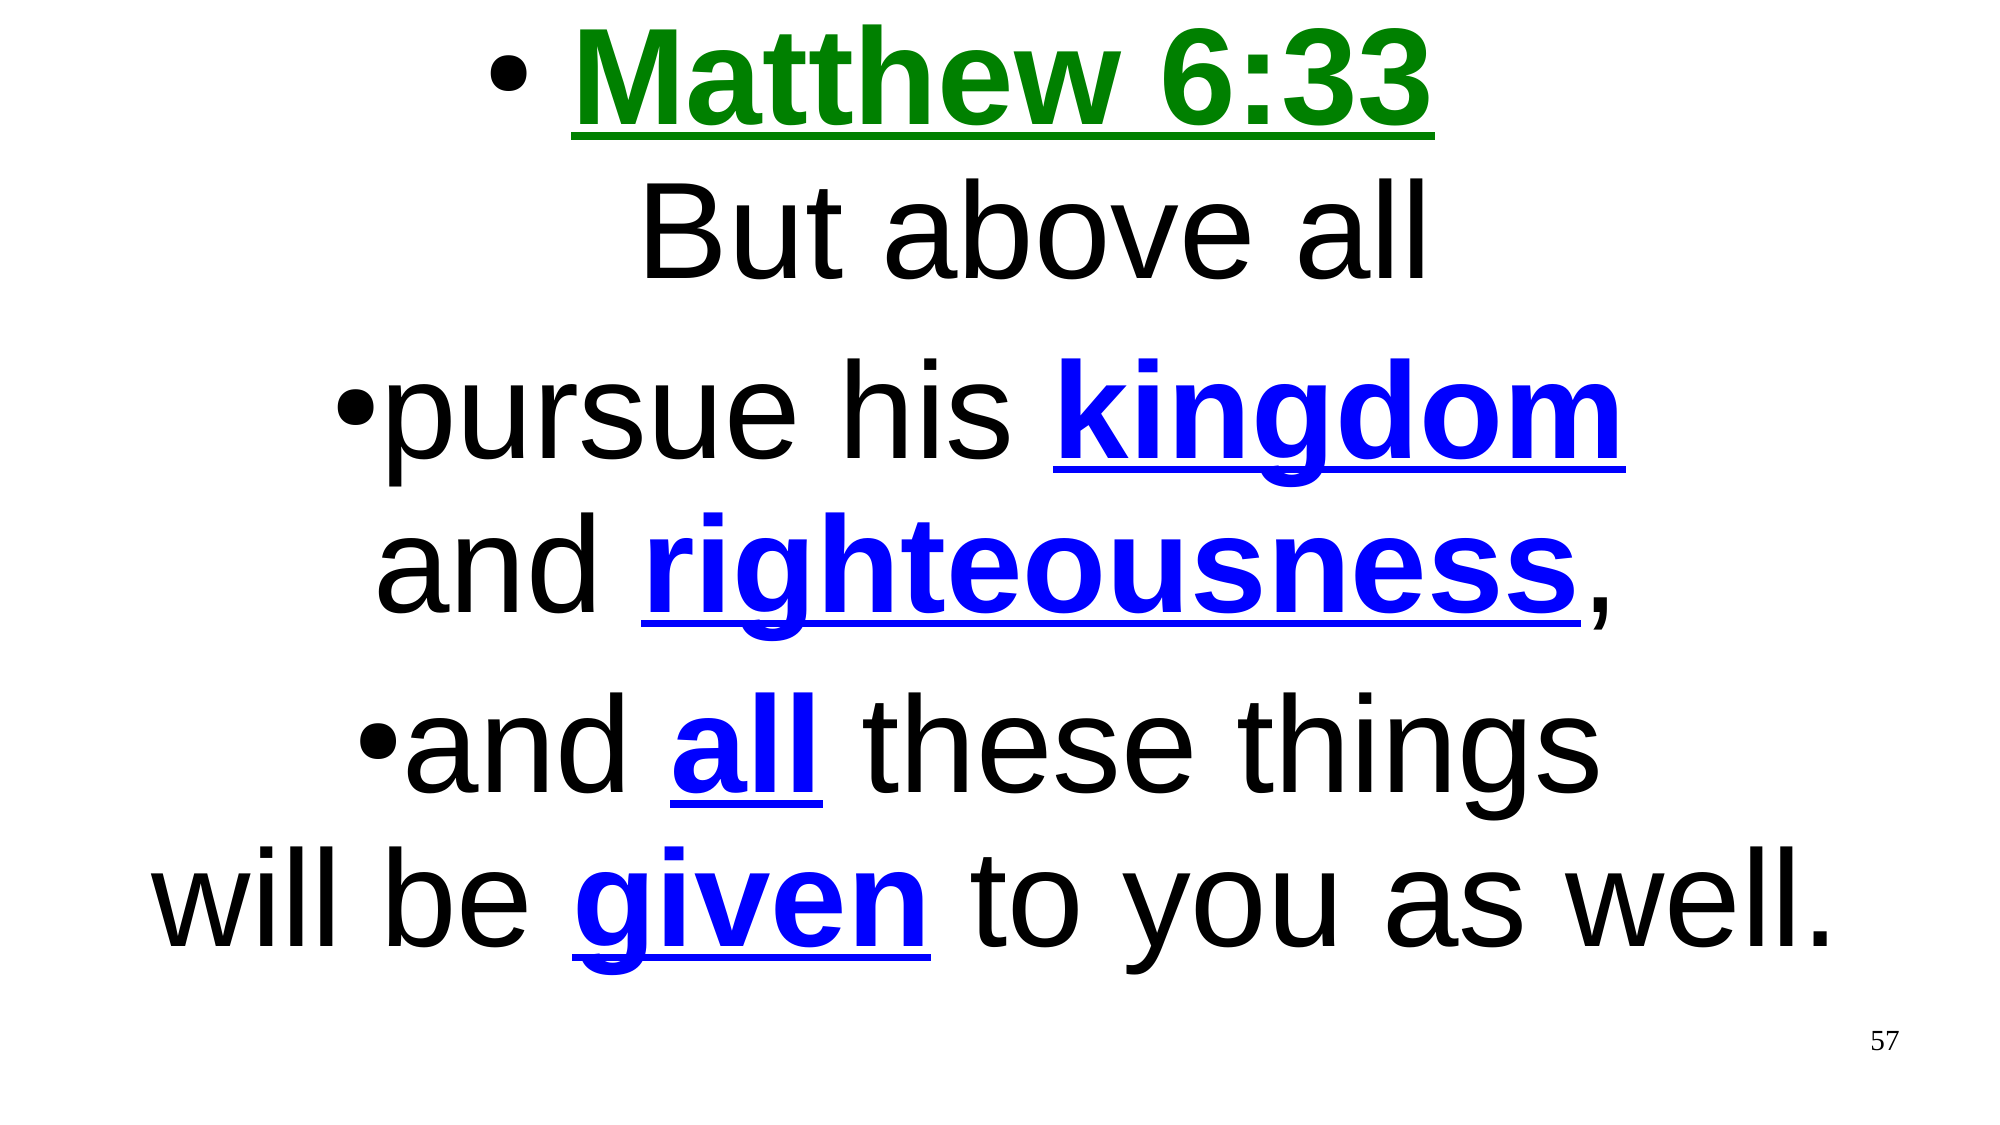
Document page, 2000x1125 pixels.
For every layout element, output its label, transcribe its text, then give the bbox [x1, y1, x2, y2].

list Matthew 6:33 But above all pursue his kingdom and righteousness, and all these things will be given to you as well. [0, 0, 1996, 1123]
